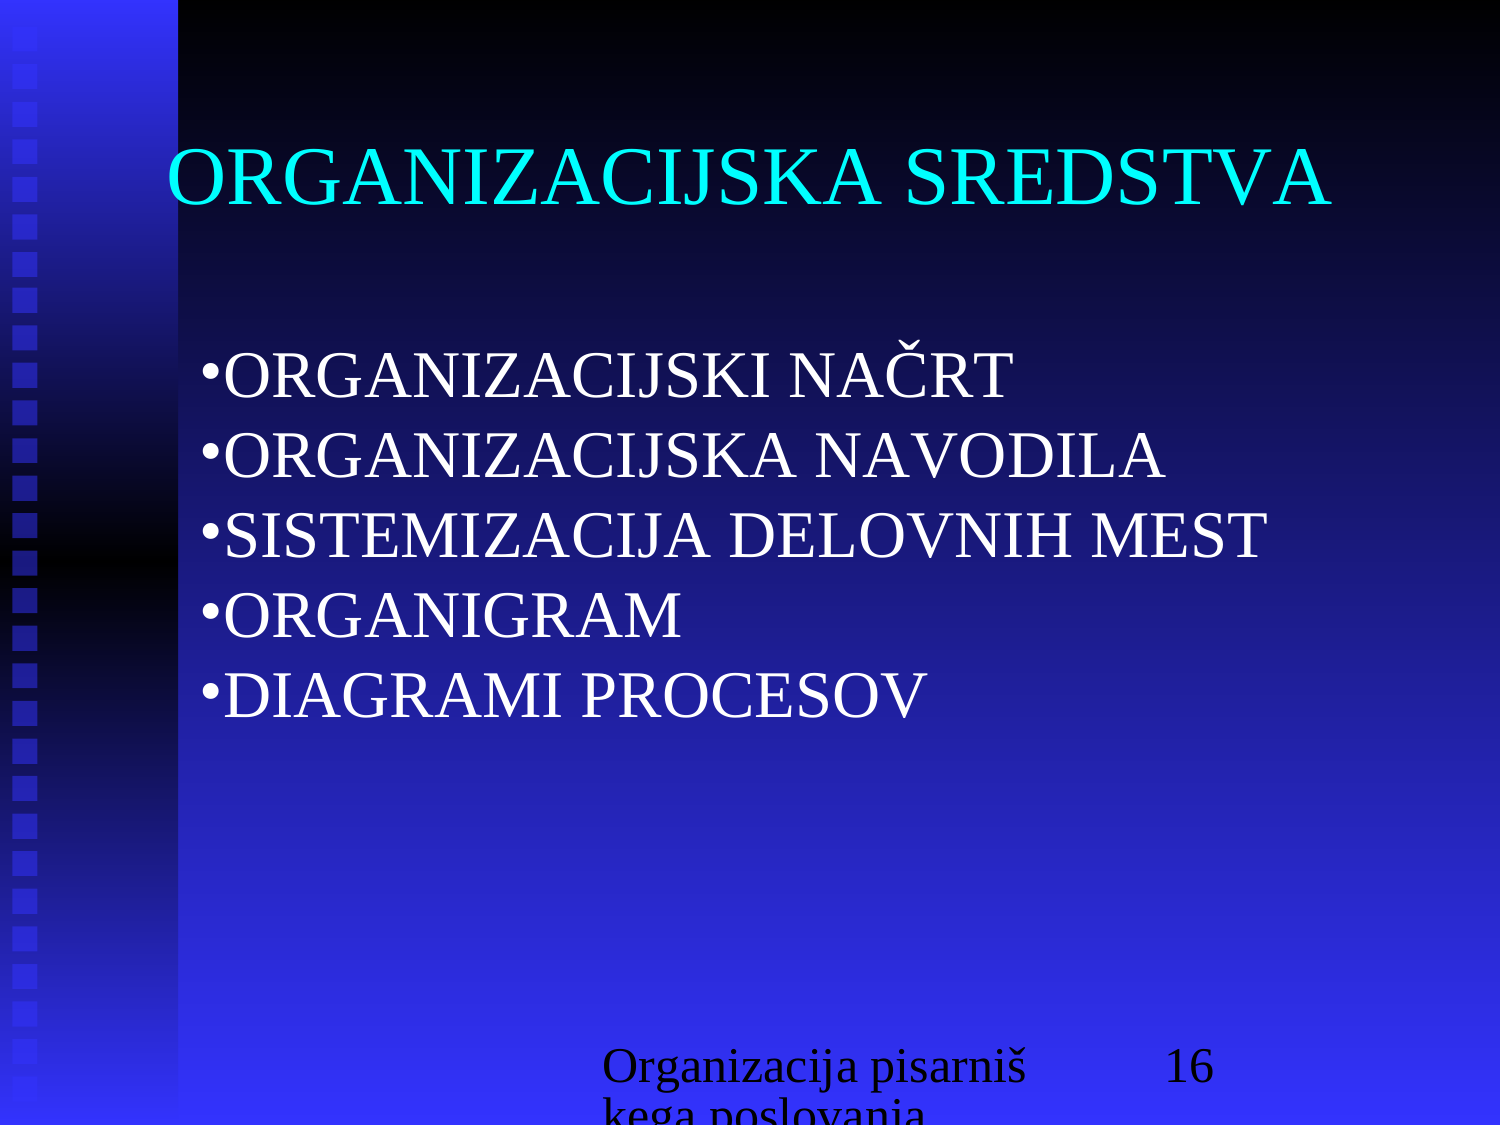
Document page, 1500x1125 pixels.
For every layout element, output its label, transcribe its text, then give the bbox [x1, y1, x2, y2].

text_box ORGANIZACIJSKI NAČRT ORGANIZACIJSKA NAVODILA SISTEMIZACIJA DELOVNIH MEST ORGANIGRAM DIAGRAMI PROCESOV [121, 323, 1471, 739]
text_box ORGANIZACIJSKA SREDSTVA [0, 114, 1500, 230]
